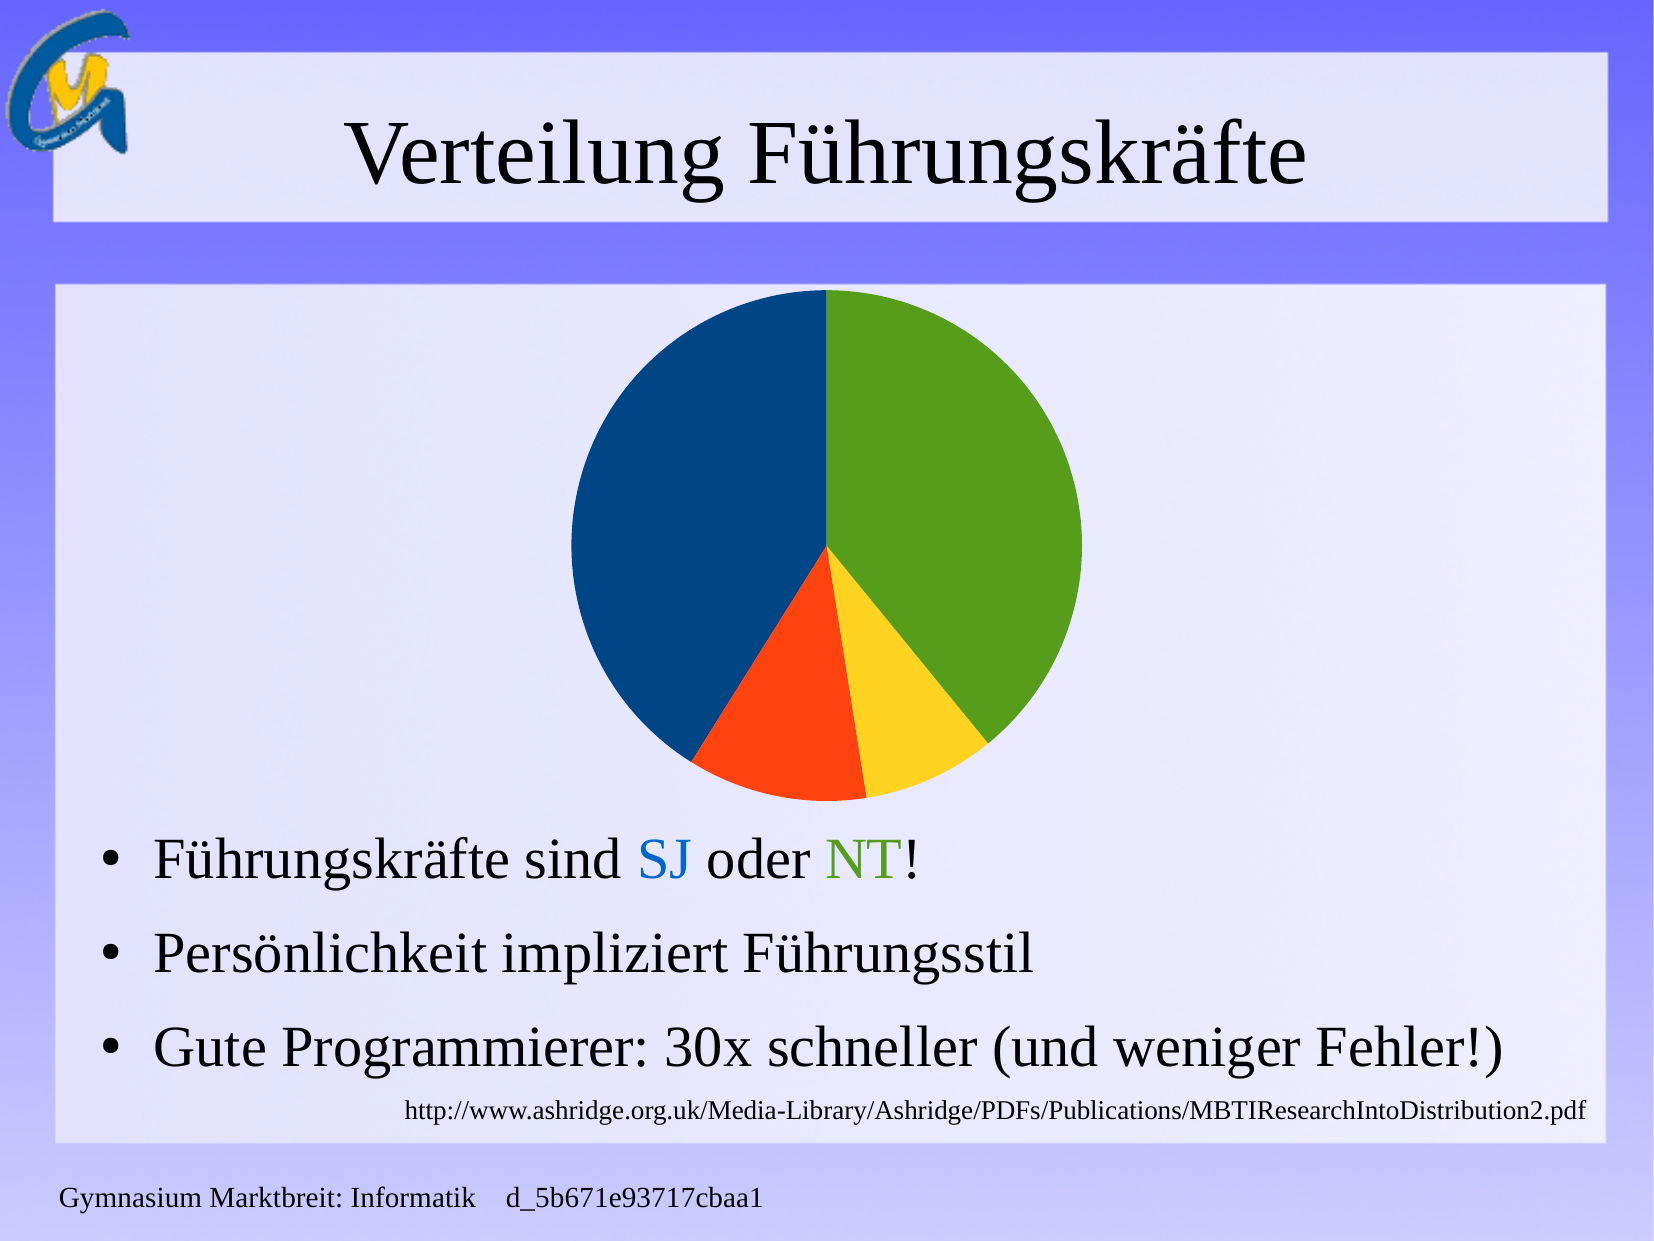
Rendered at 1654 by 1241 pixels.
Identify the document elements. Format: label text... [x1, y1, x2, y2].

text_box http://www.ashridge.org.uk/Media-Library/Ashridge/PDFs/Publications/MBTIResearchIntoDistribution2.pdf [389, 1088, 1605, 1134]
title Verteilung Führungskräfte [82, 49, 1571, 257]
list Führungskräfte sind SJ oder NT! Persönlichkeit impliziert Führungsstil Gute Programmierer: 30x schneller (und weniger Fehler!) [82, 826, 1571, 1146]
picture [0, 0, 1654, 1241]
